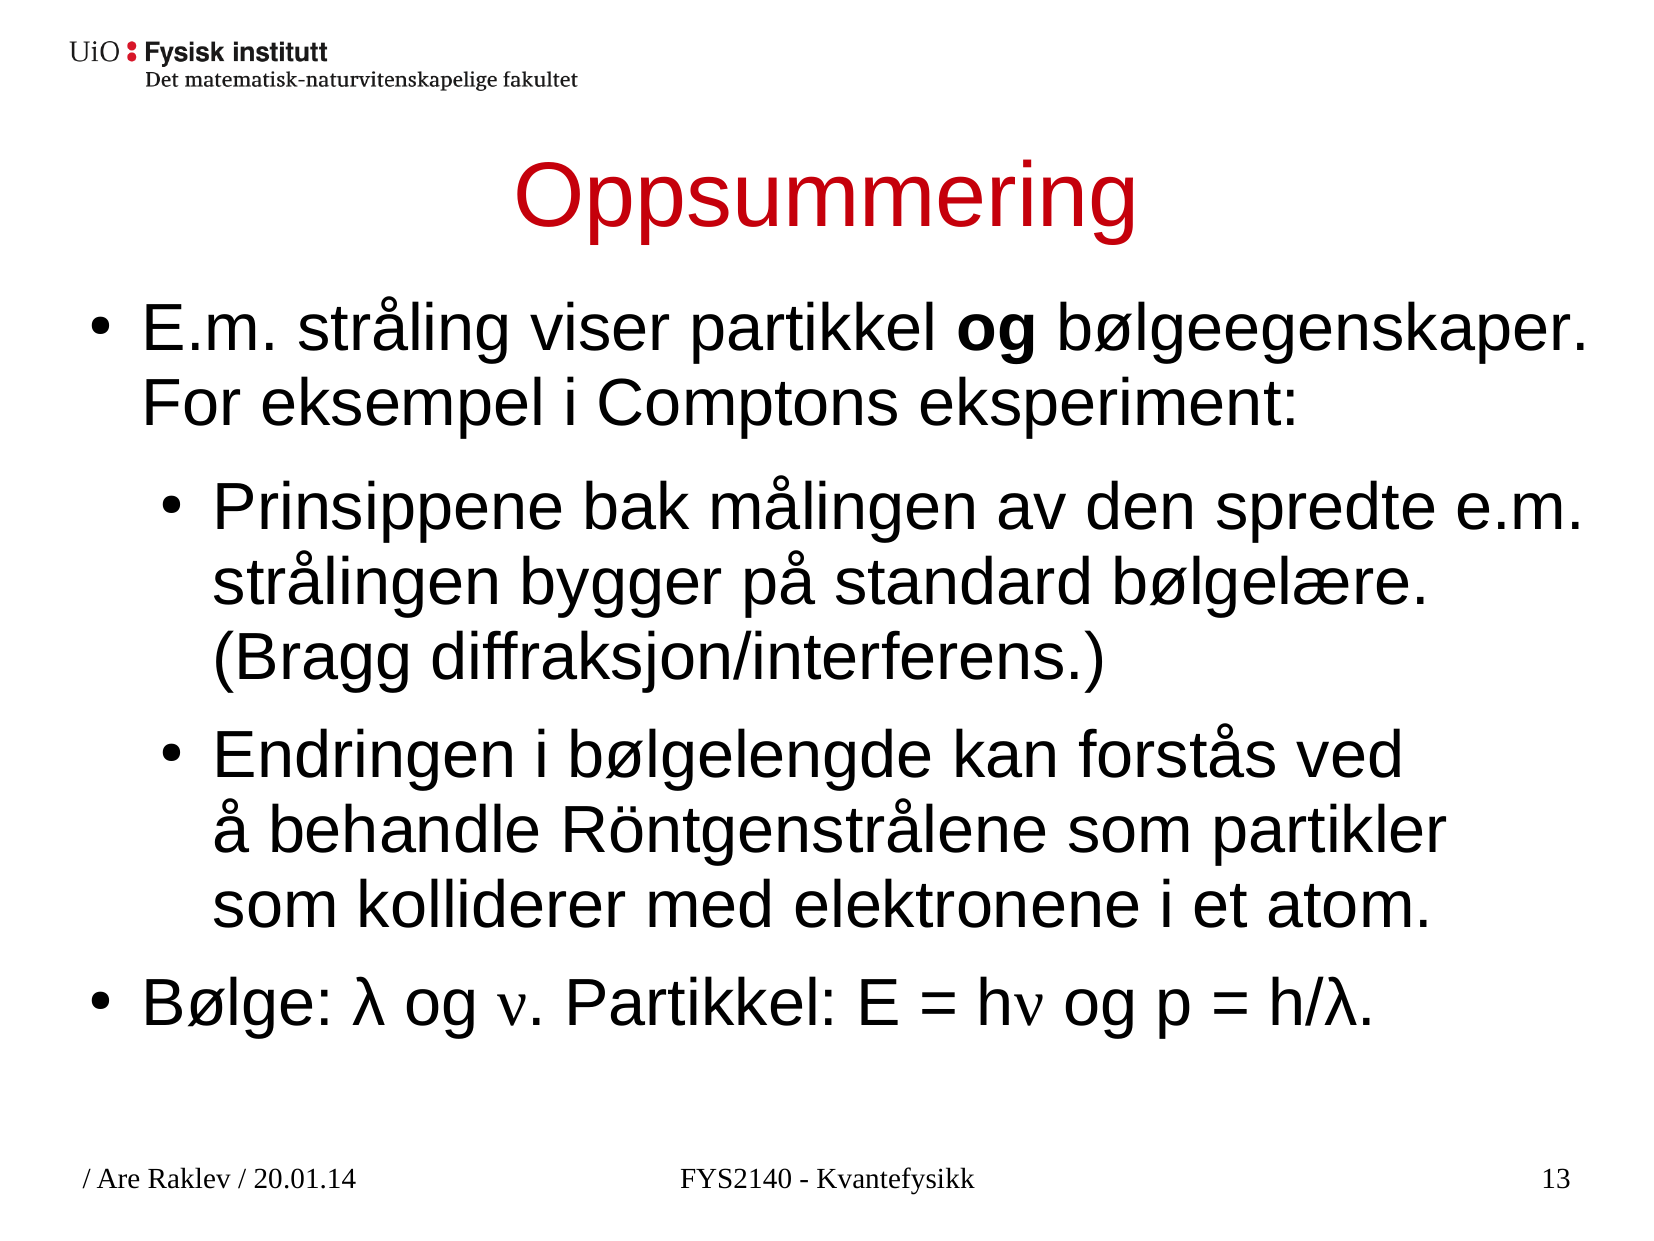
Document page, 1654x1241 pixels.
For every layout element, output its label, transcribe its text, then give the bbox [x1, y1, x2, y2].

picture [68, 37, 581, 93]
list E.m. stråling viser partikkel og bølgeegenskaper. For eksempel i Comptons eksperiment: Prinsippene bak målingen av den spredte e.m. strålingen bygger på standard bølgelære. (Bragg diffraksjon/interferens.) Endringen i bølgelengde kan forstås ved å behandle Röntgenstrålene som partikler som kolliderer med elektronene i et atom. Bølge: λ og ν. Partikkel: E = hν og p = h/λ. [70, 290, 1601, 1094]
title Oppsummering [82, 90, 1571, 290]
